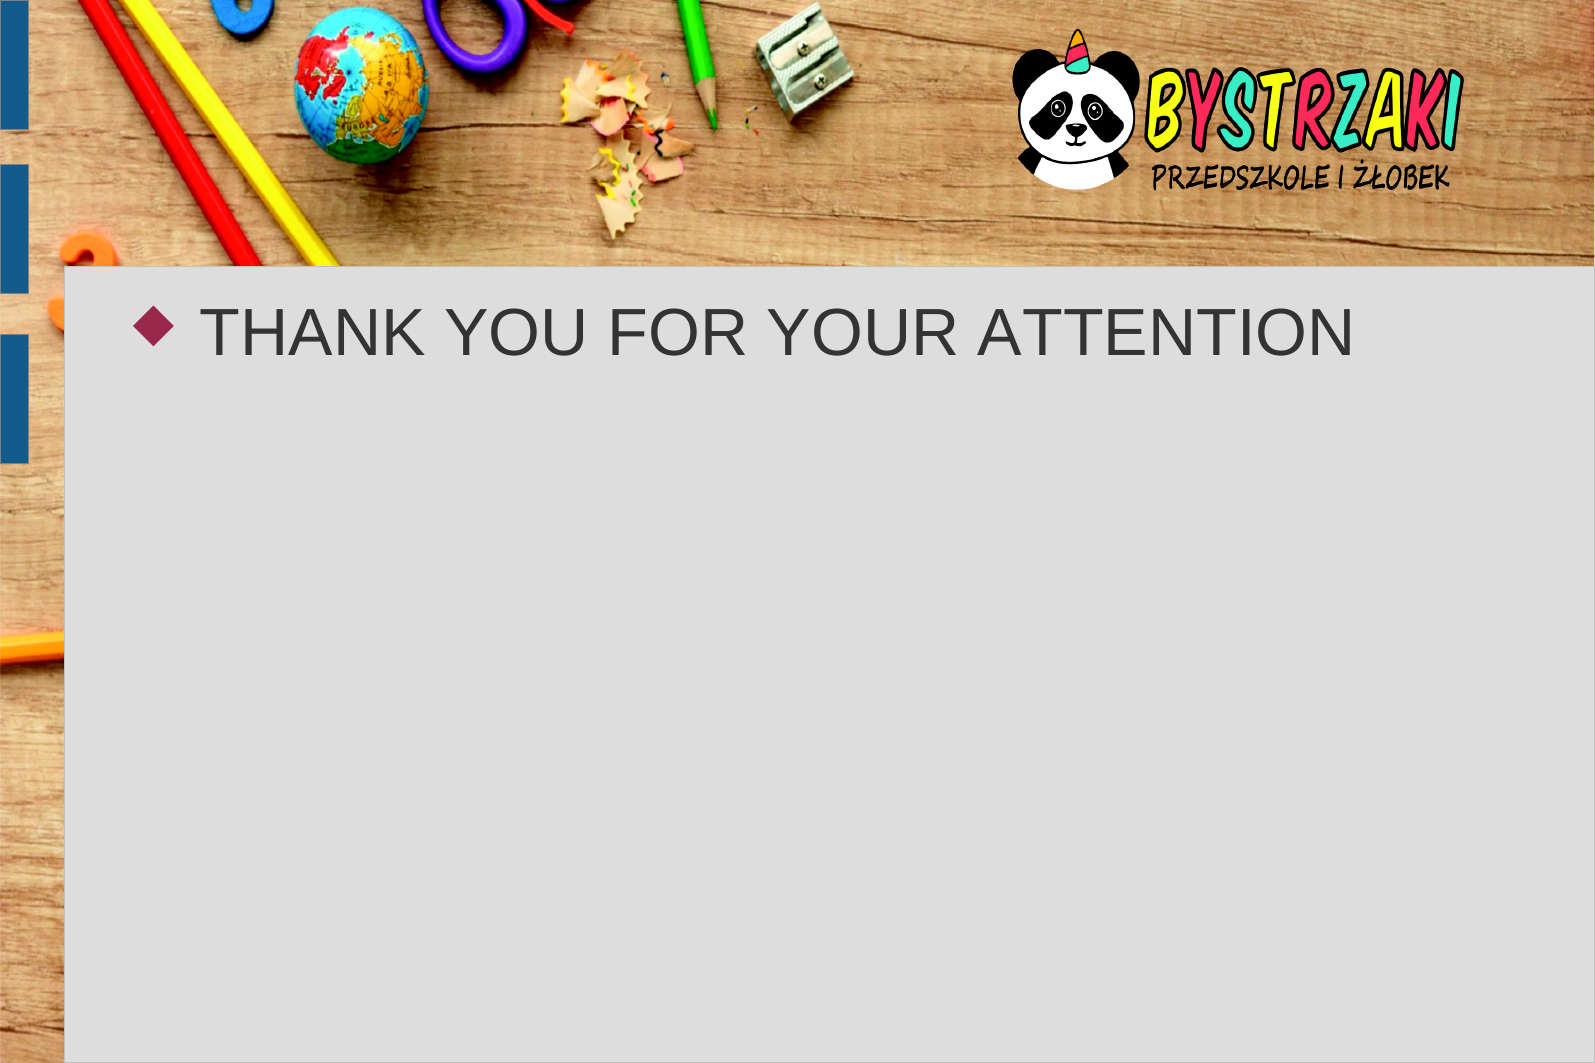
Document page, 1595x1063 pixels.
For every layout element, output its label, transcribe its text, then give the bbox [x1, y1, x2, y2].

picture [0, 0, 1595, 1063]
list THANK YOU FOR YOUR ATTENTION [117, 295, 1479, 966]
